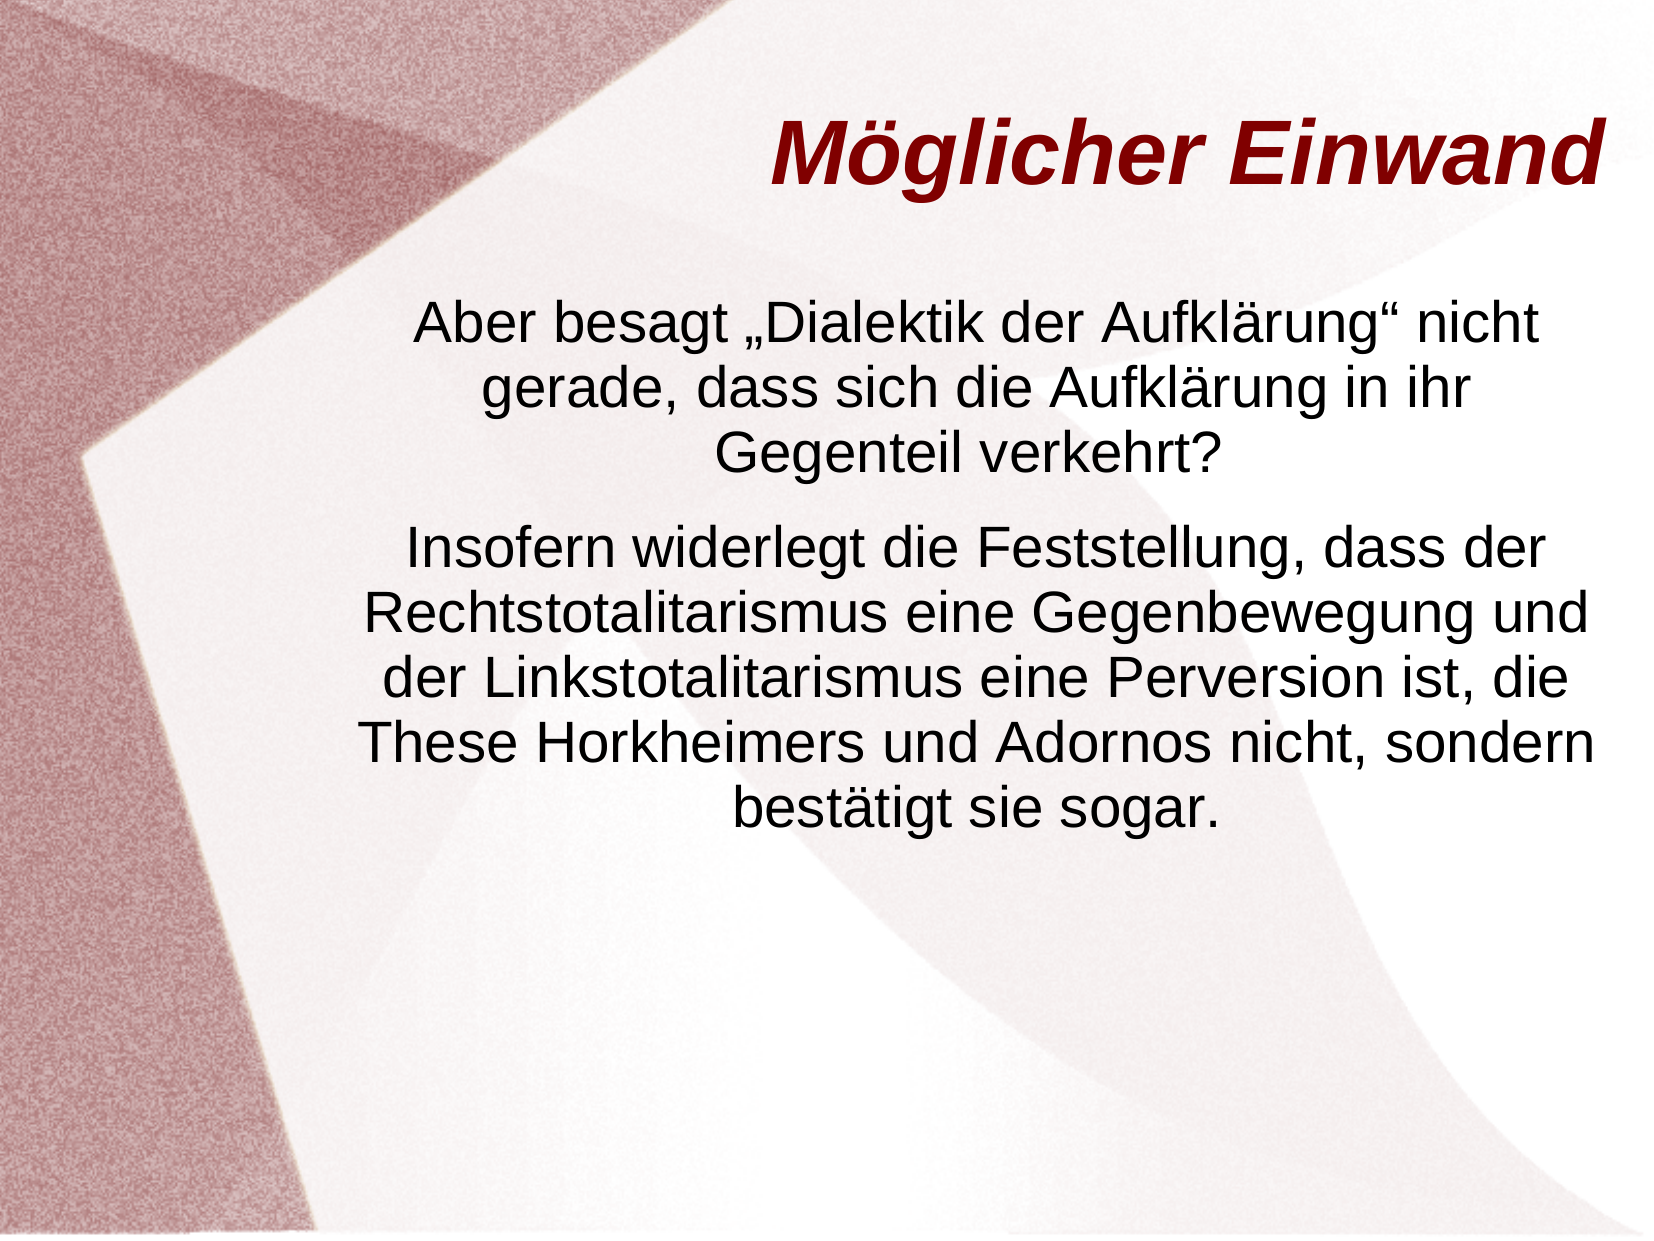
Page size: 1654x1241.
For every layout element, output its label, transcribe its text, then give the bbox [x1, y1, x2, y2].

picture [0, 0, 1654, 1241]
title Möglicher Einwand [596, 56, 1607, 250]
list Aber besagt „Dialektik der Aufklärung“ nicht gerade, dass sich die Aufklärung in ihr Gegenteil verkehrt? Insofern widerlegt die Feststellung, dass der Rechtstotalitarismus eine Gegenbewegung und der Linkstotalitarismus eine Perversion ist, die These Horkheimers und Adornos nicht, sondern bestätigt sie sogar. [354, 290, 1601, 901]
